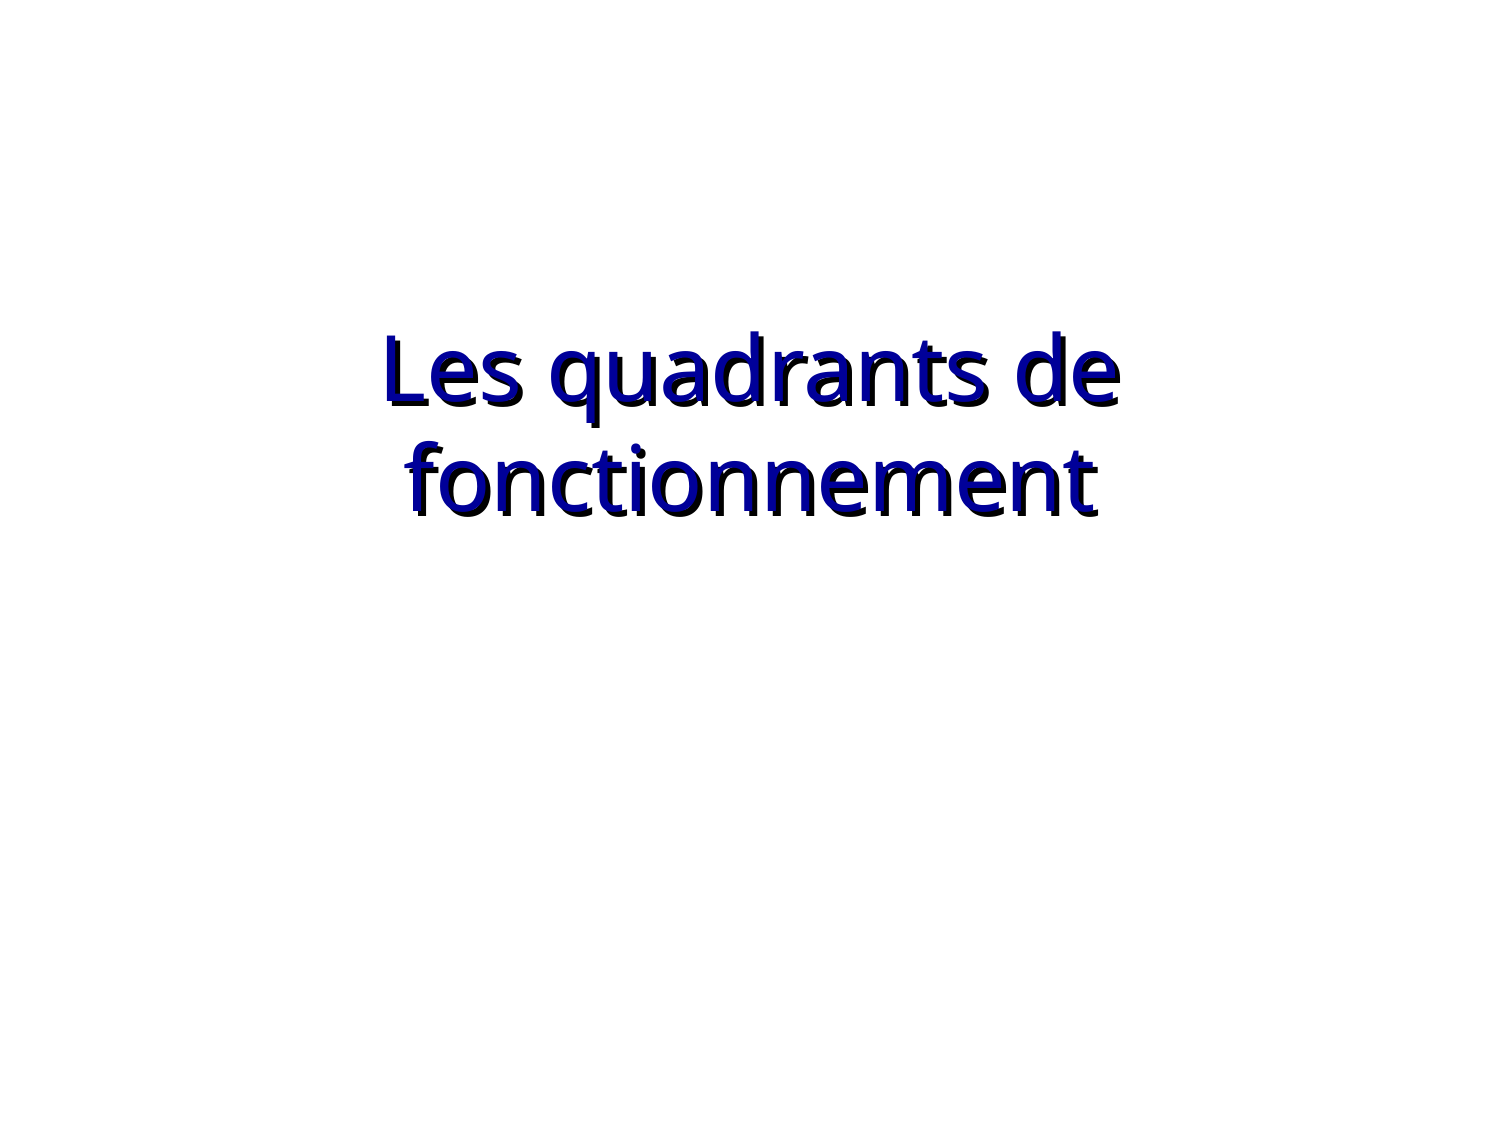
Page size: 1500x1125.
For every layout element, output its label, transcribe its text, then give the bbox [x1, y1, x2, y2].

title Les quadrants de fonctionnement [112, 349, 1388, 538]
